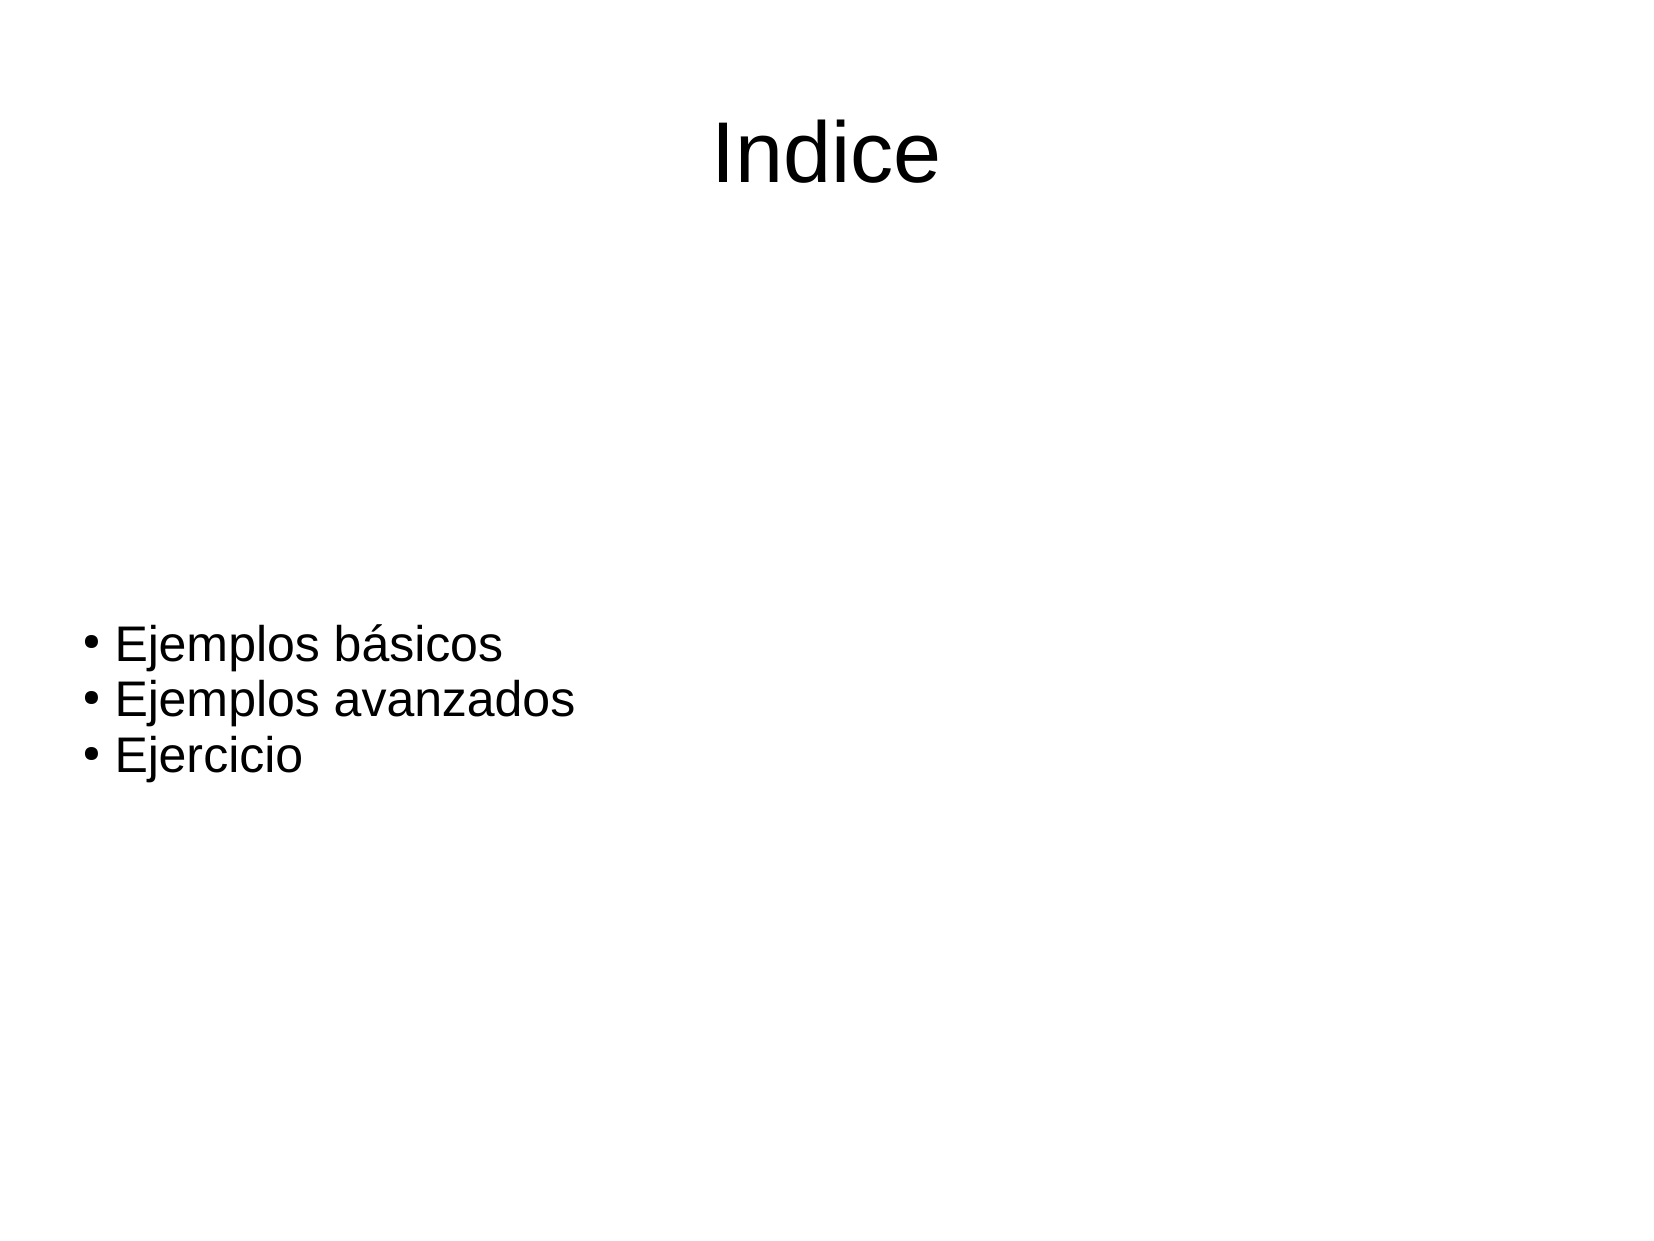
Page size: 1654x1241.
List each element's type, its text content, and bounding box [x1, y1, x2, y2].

title Indice [82, 49, 1571, 257]
subtitle Ejemplos básicos Ejemplos avanzados Ejercicio [82, 290, 1571, 1109]
